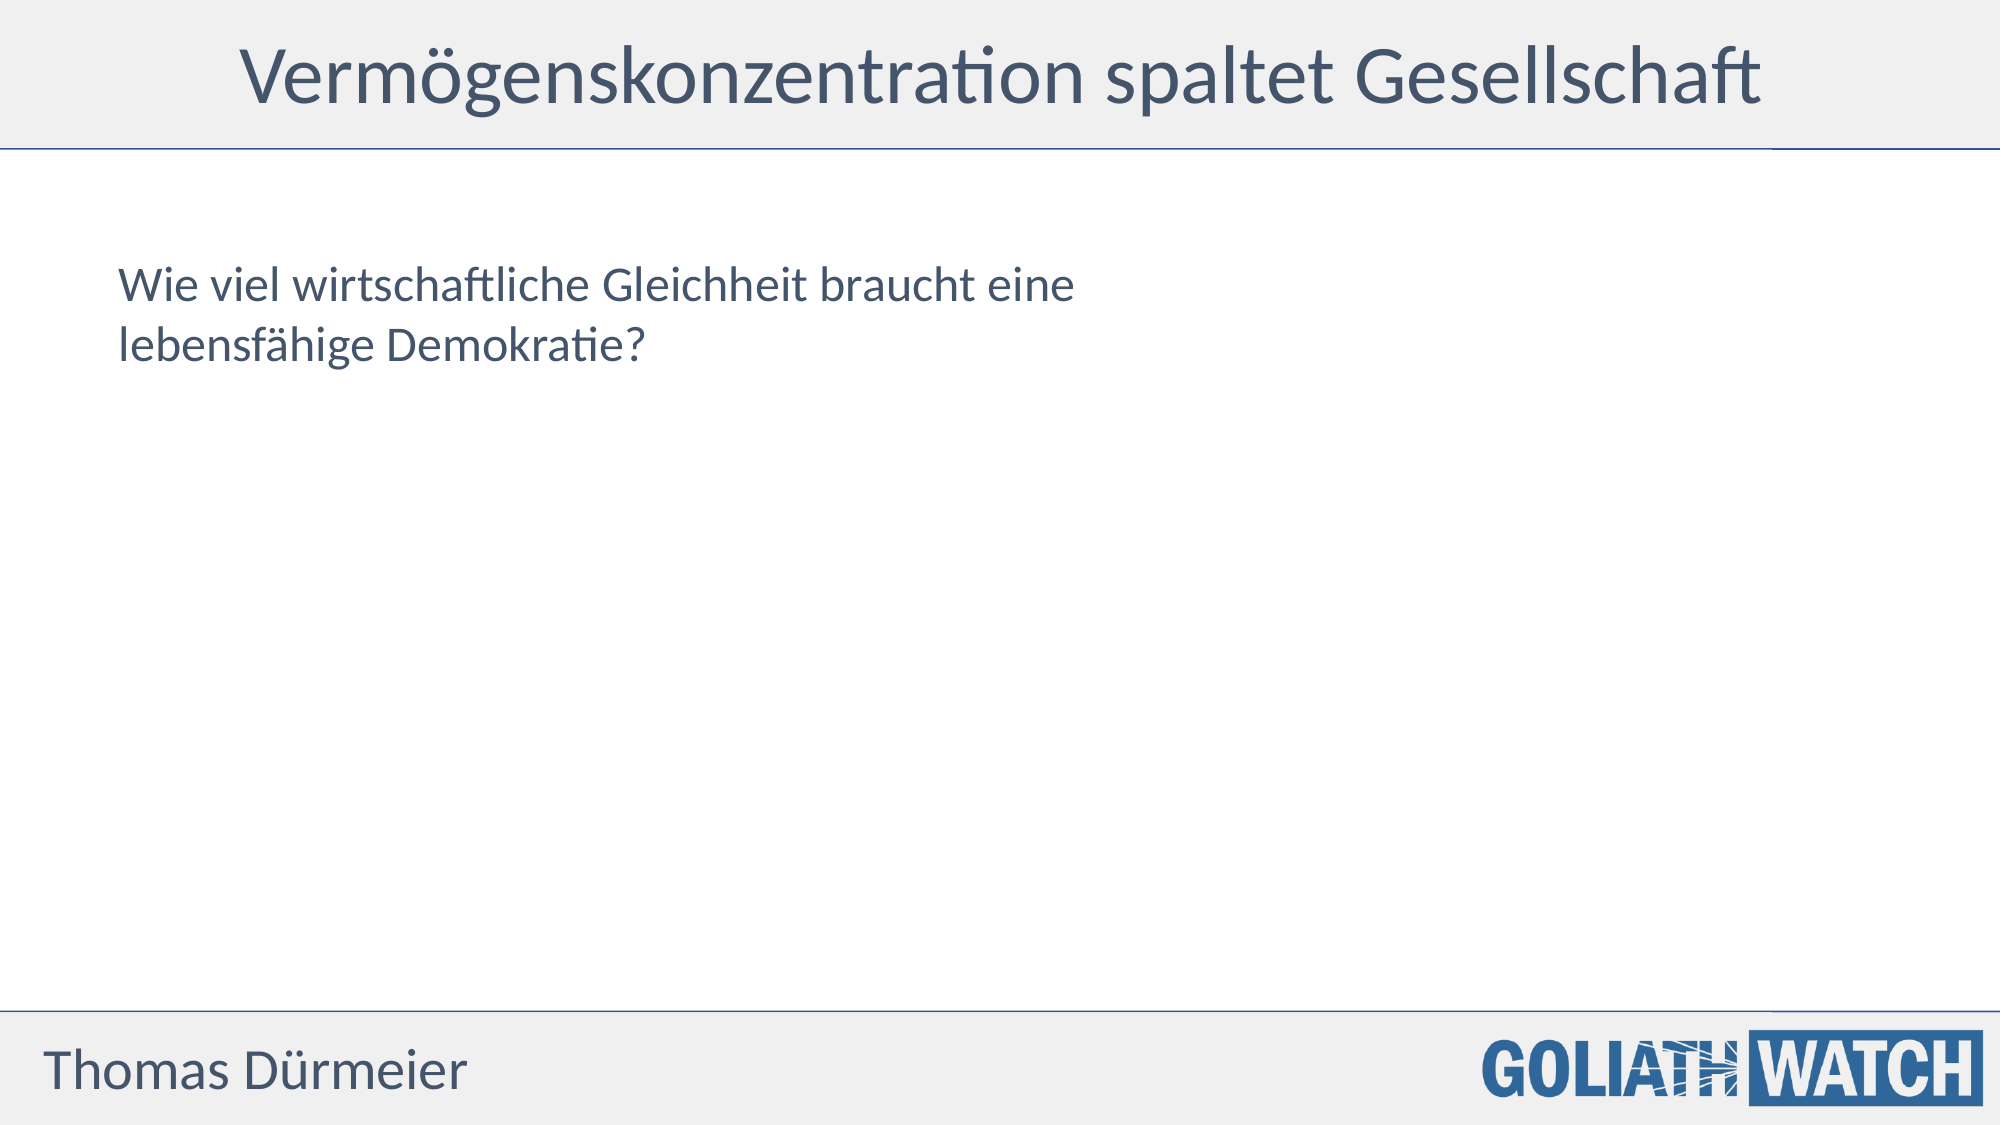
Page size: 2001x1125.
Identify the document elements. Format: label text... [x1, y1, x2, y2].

text_box Vermögenskonzentration spaltet Gesellschaft [98, 0, 1905, 140]
text_box [0, 1013, 2000, 1125]
text_box [0, 0, 2000, 148]
picture [1477, 1022, 1990, 1115]
text_box Wie viel wirtschaftliche Gleichheit braucht eine lebensfähige Demokratie? [103, 244, 1328, 381]
text_box Thomas Dürmeier [0, 1013, 526, 1123]
